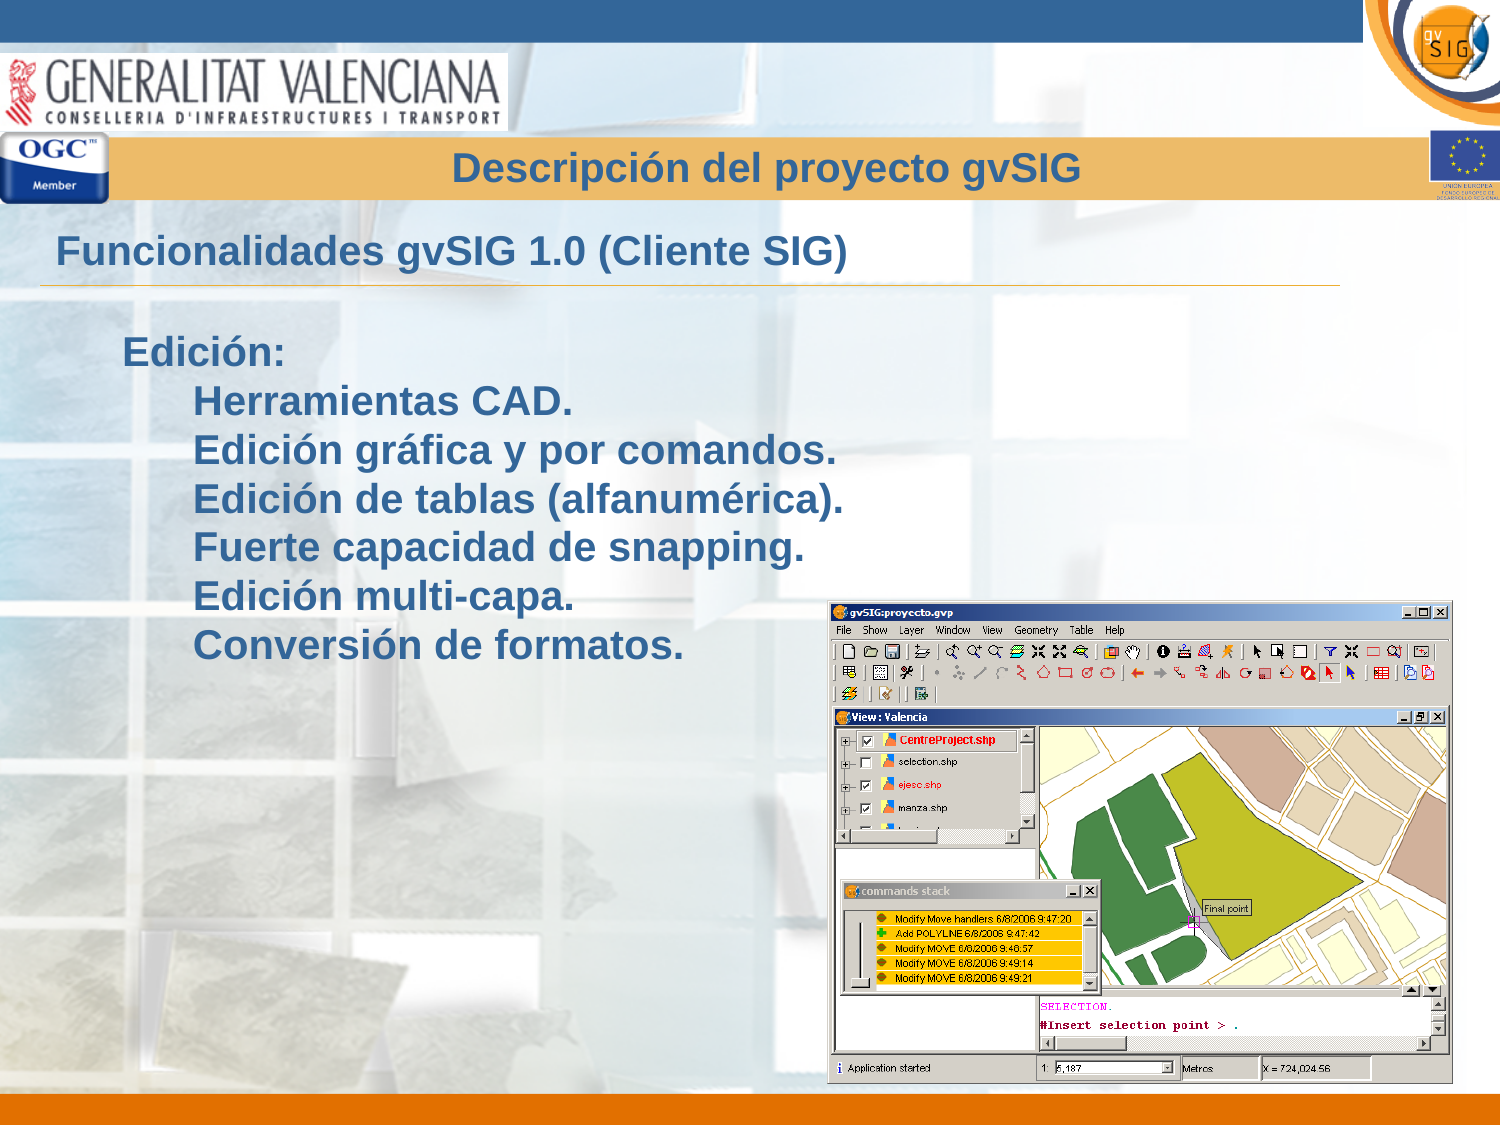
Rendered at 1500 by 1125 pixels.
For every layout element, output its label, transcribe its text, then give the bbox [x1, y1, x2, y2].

picture [827, 600, 1453, 1084]
picture [1429, 129, 1500, 200]
text_box Descripción del proyecto gvSIG [145, 146, 1389, 202]
picture [1363, 0, 1500, 127]
text_box Edición: Herramientas CAD. Edición gráfica y por comandos. Edición de tablas (alfanumérica). Fuerte capacidad de snapping. Edición multi-capa. Conversión de formatos. [95, 319, 1048, 676]
picture [0, 132, 109, 204]
picture [0, 53, 508, 131]
text_box Funcionalidades gvSIG 1.0 (Cliente SIG) [40, 222, 1196, 286]
